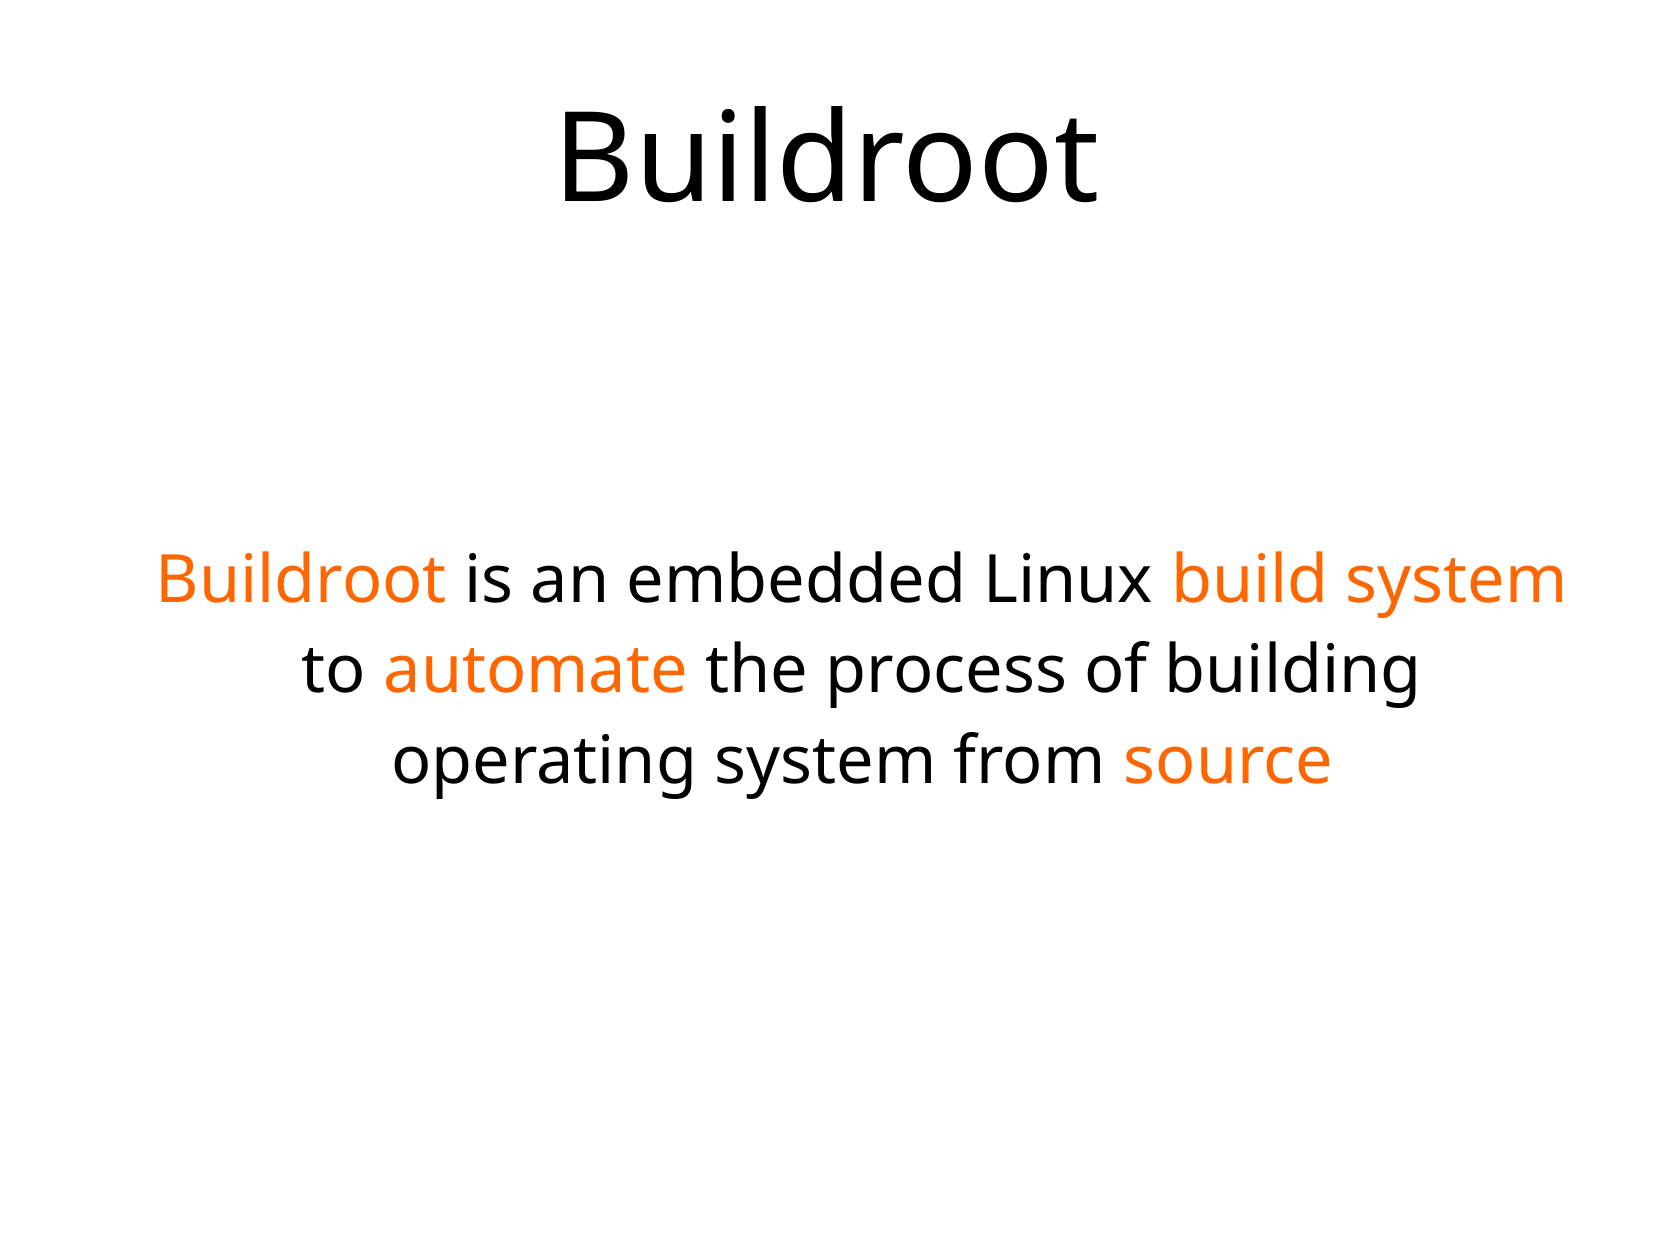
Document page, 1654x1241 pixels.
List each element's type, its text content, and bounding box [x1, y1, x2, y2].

list Buildroot is an embedded Linux build system to automate the process of building operating system from source [82, 290, 1571, 1010]
title Buildroot [82, 49, 1571, 257]
